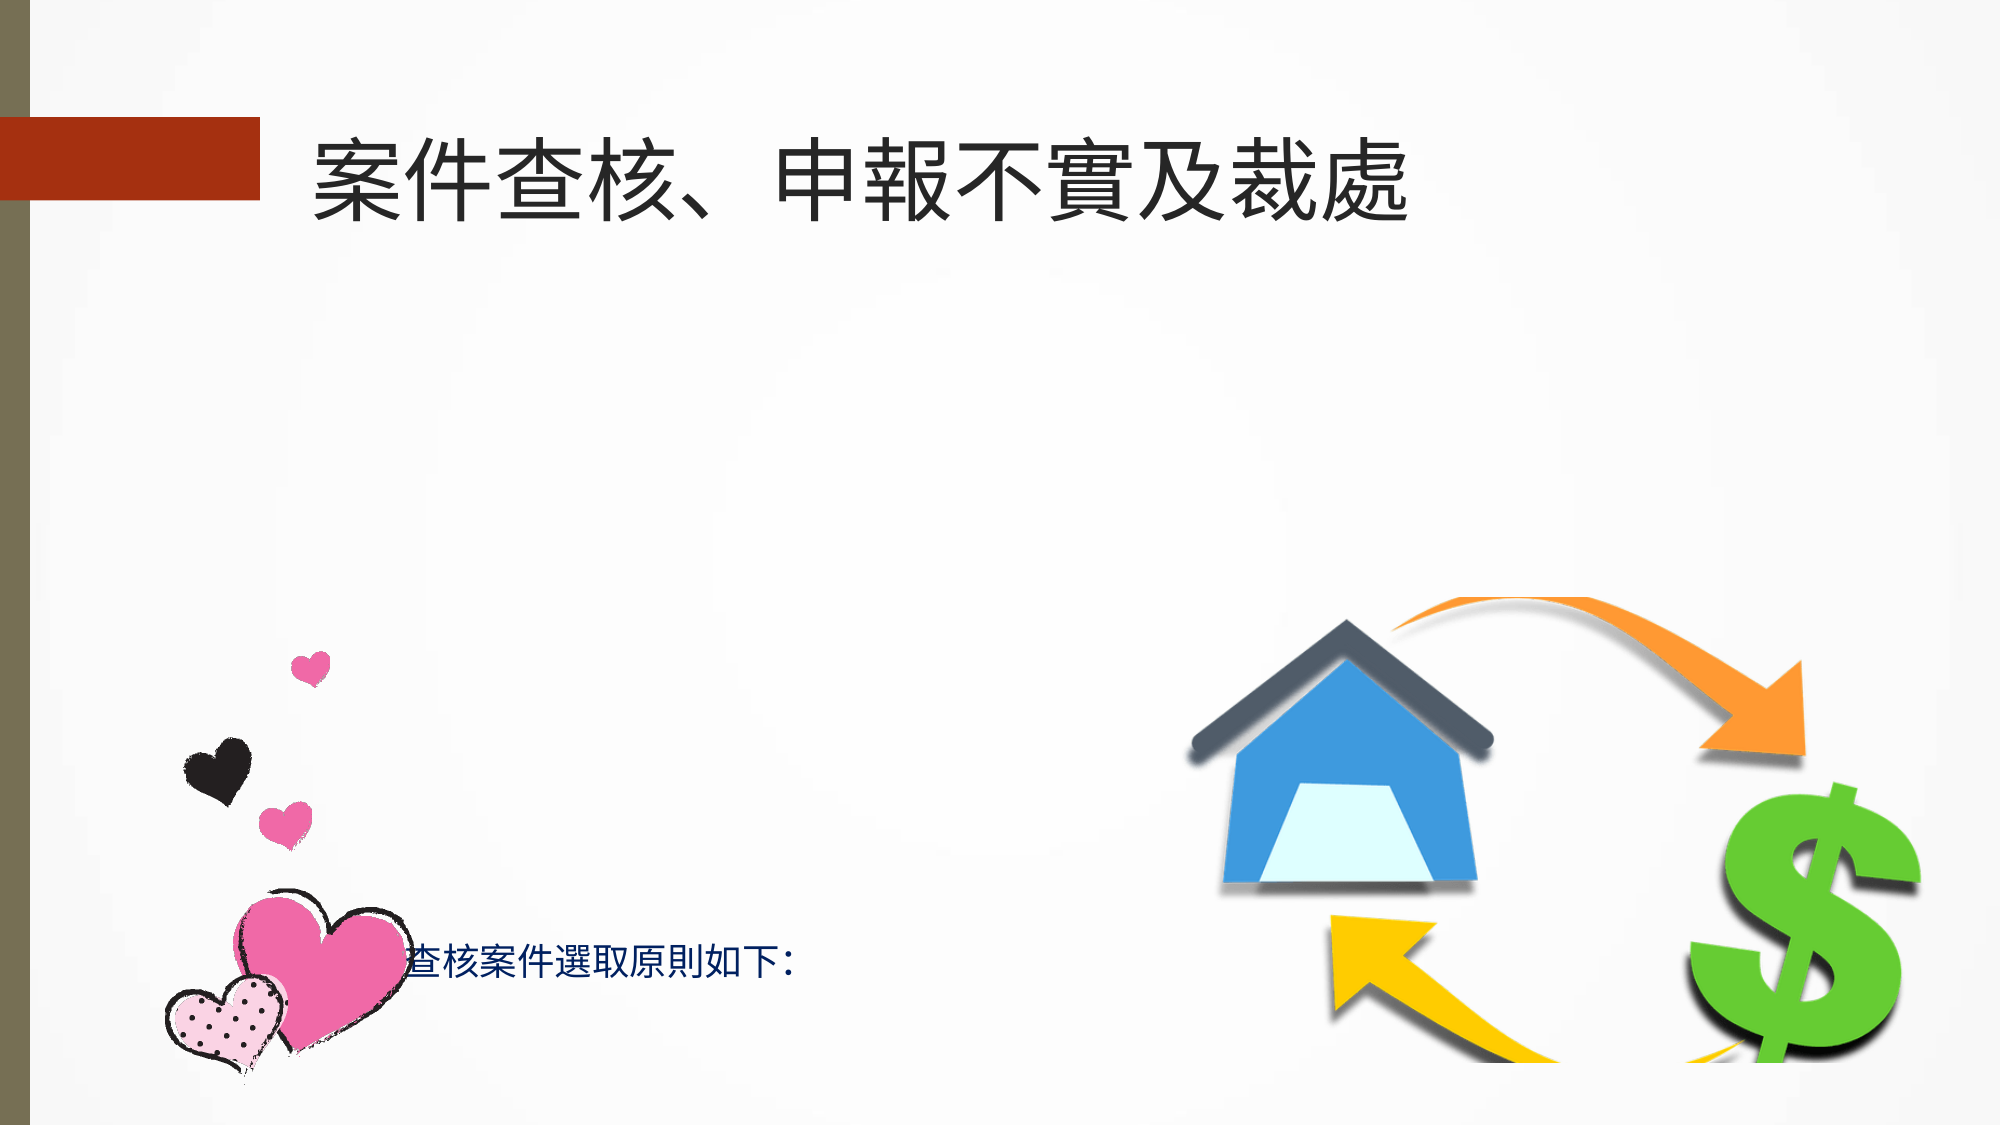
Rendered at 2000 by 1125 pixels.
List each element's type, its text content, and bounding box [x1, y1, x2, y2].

picture [1169, 597, 1925, 1063]
text_box 查核案件選取原則如下： 與房地合一所得稅資料不符之案件。 總價為0之案件。 單價過高或過低案件 民眾檢舉案件。 其他申報內容有疑義案件。 [355, 260, 1672, 957]
title 案件查核、申報不實及裁處 [296, 100, 1876, 311]
picture [157, 645, 423, 1085]
text_box [0, 0, 2000, 1125]
